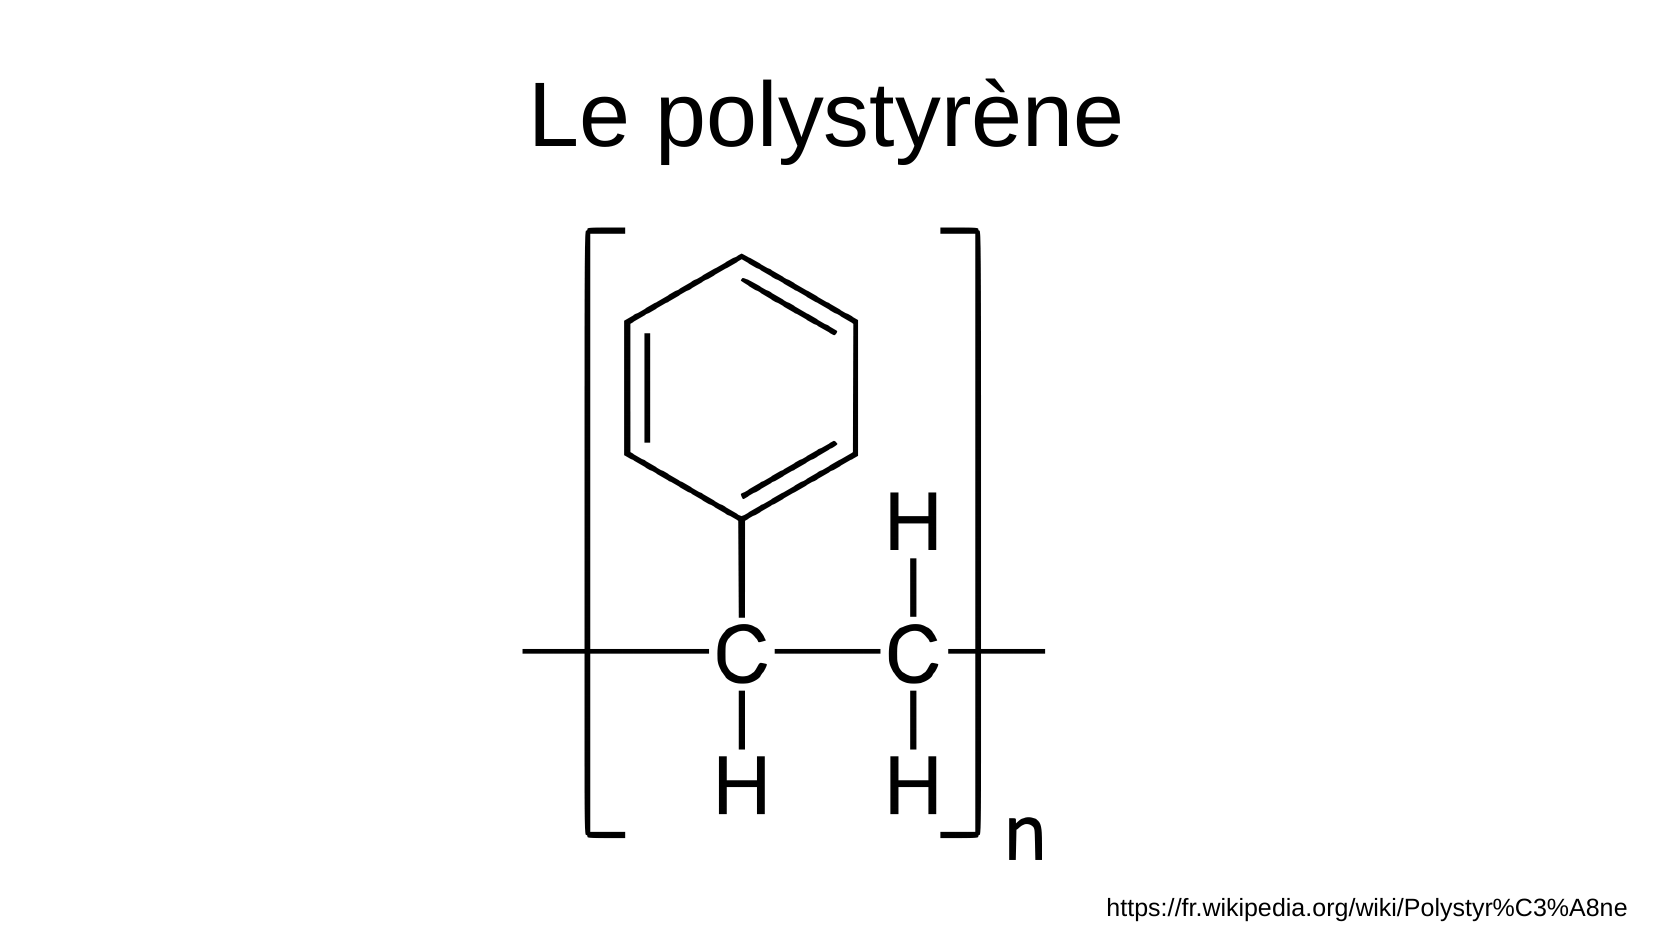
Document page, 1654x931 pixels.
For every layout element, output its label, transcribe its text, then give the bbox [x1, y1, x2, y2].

title Le polystyrène [82, 37, 1571, 193]
text_box https://fr.wikipedia.org/wiki/Polystyr%C3%A8ne [1091, 885, 1654, 931]
picture [496, 201, 1071, 886]
